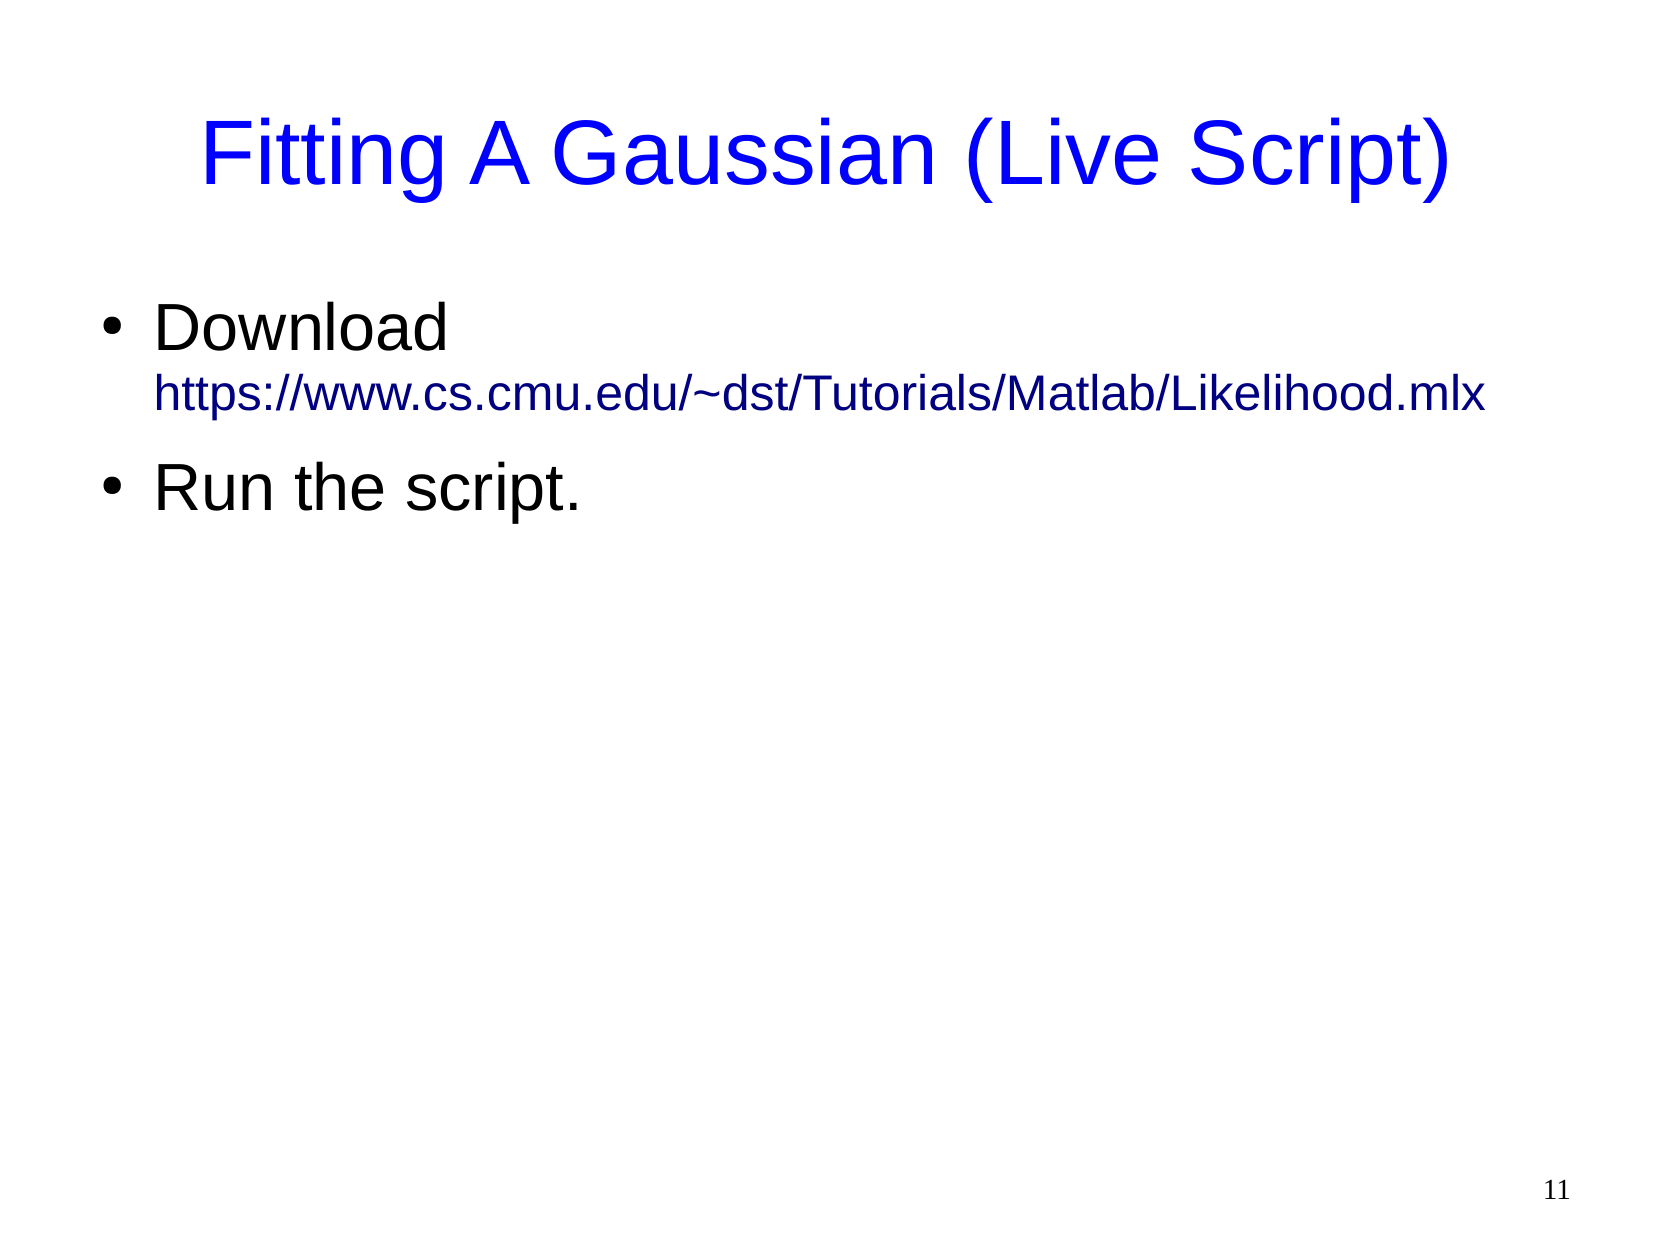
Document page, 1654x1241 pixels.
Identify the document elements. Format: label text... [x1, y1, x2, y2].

title Fitting A Gaussian (Live Script) [82, 49, 1571, 257]
list Download https://www.cs.cmu.edu/~dst/Tutorials/Matlab/Likelihood.mlx Run the script. [82, 290, 1571, 1010]
